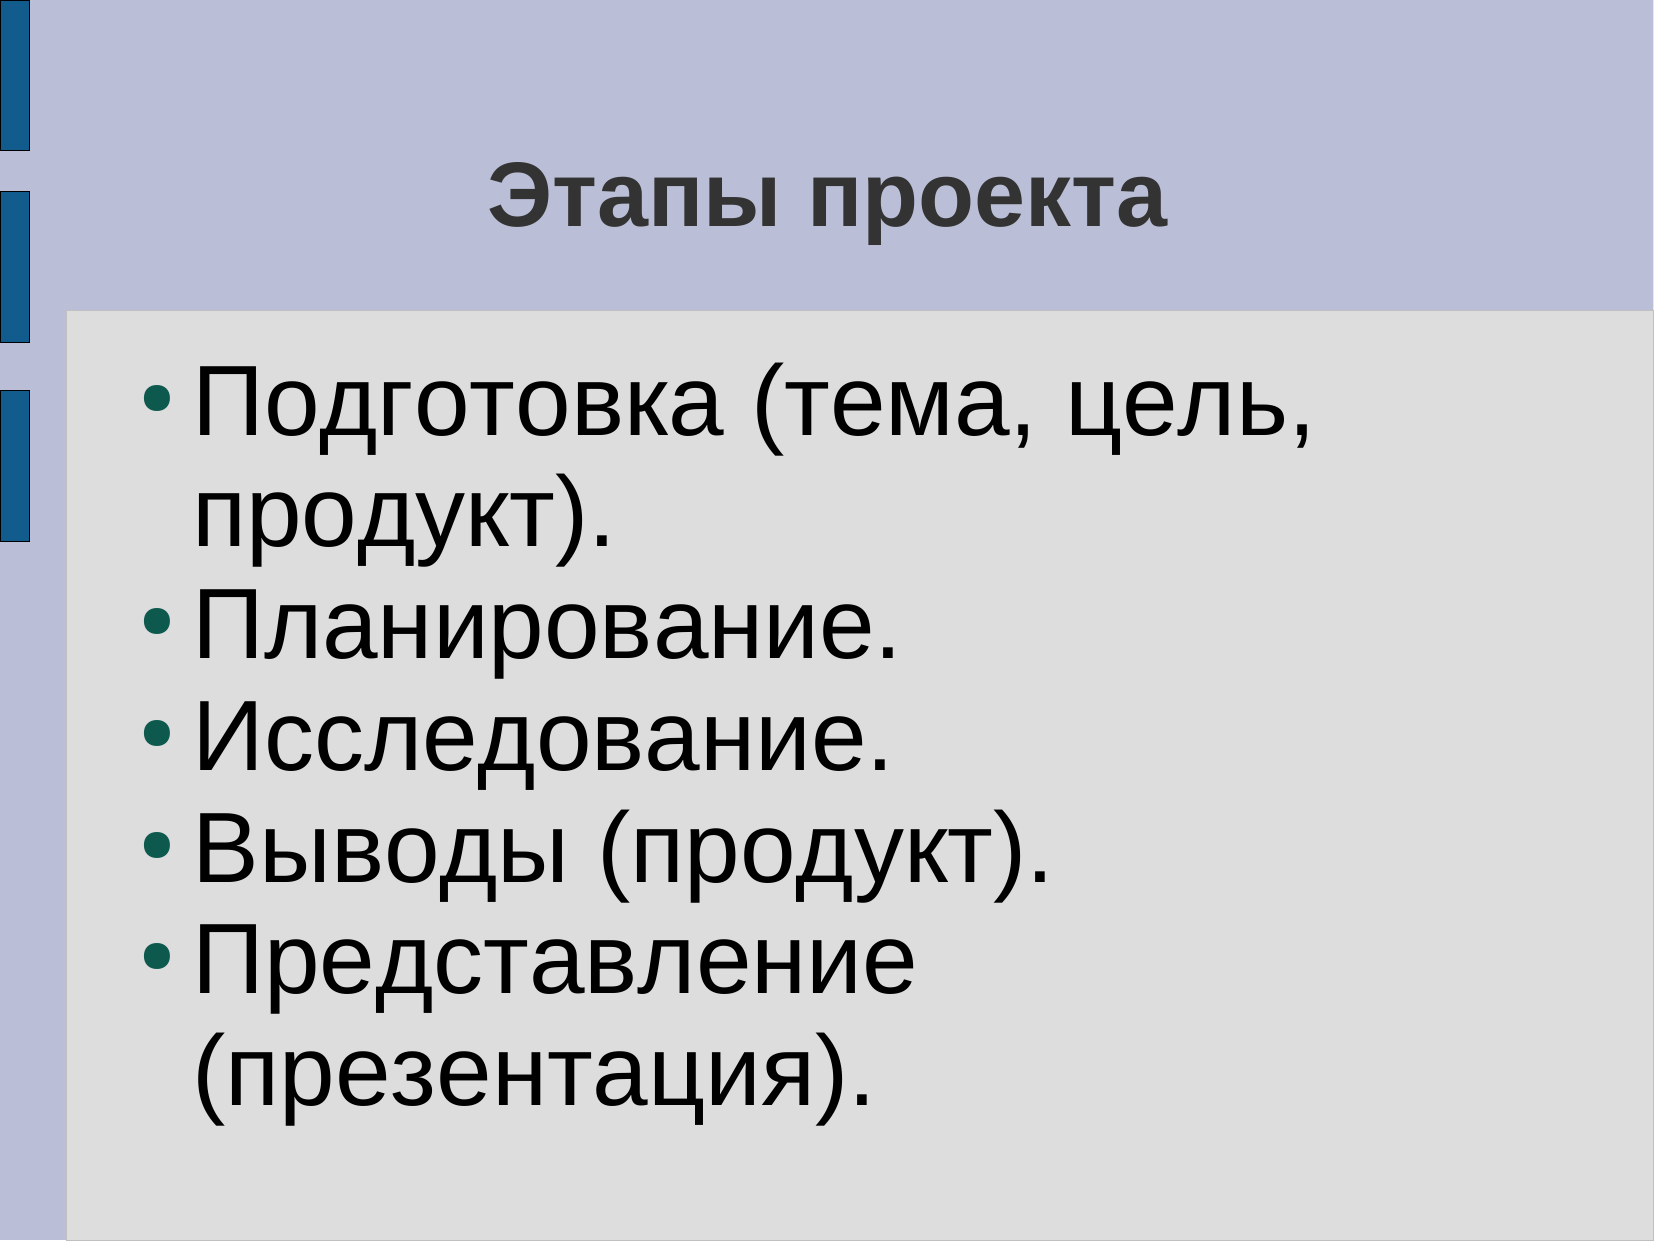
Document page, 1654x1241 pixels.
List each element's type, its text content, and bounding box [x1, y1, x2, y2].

list Подготовка (тема, цель, продукт). Планирование. Исследование. Выводы (продукт). Представление (презентация). [121, 344, 1534, 1127]
title Этапы проекта [121, 91, 1534, 299]
